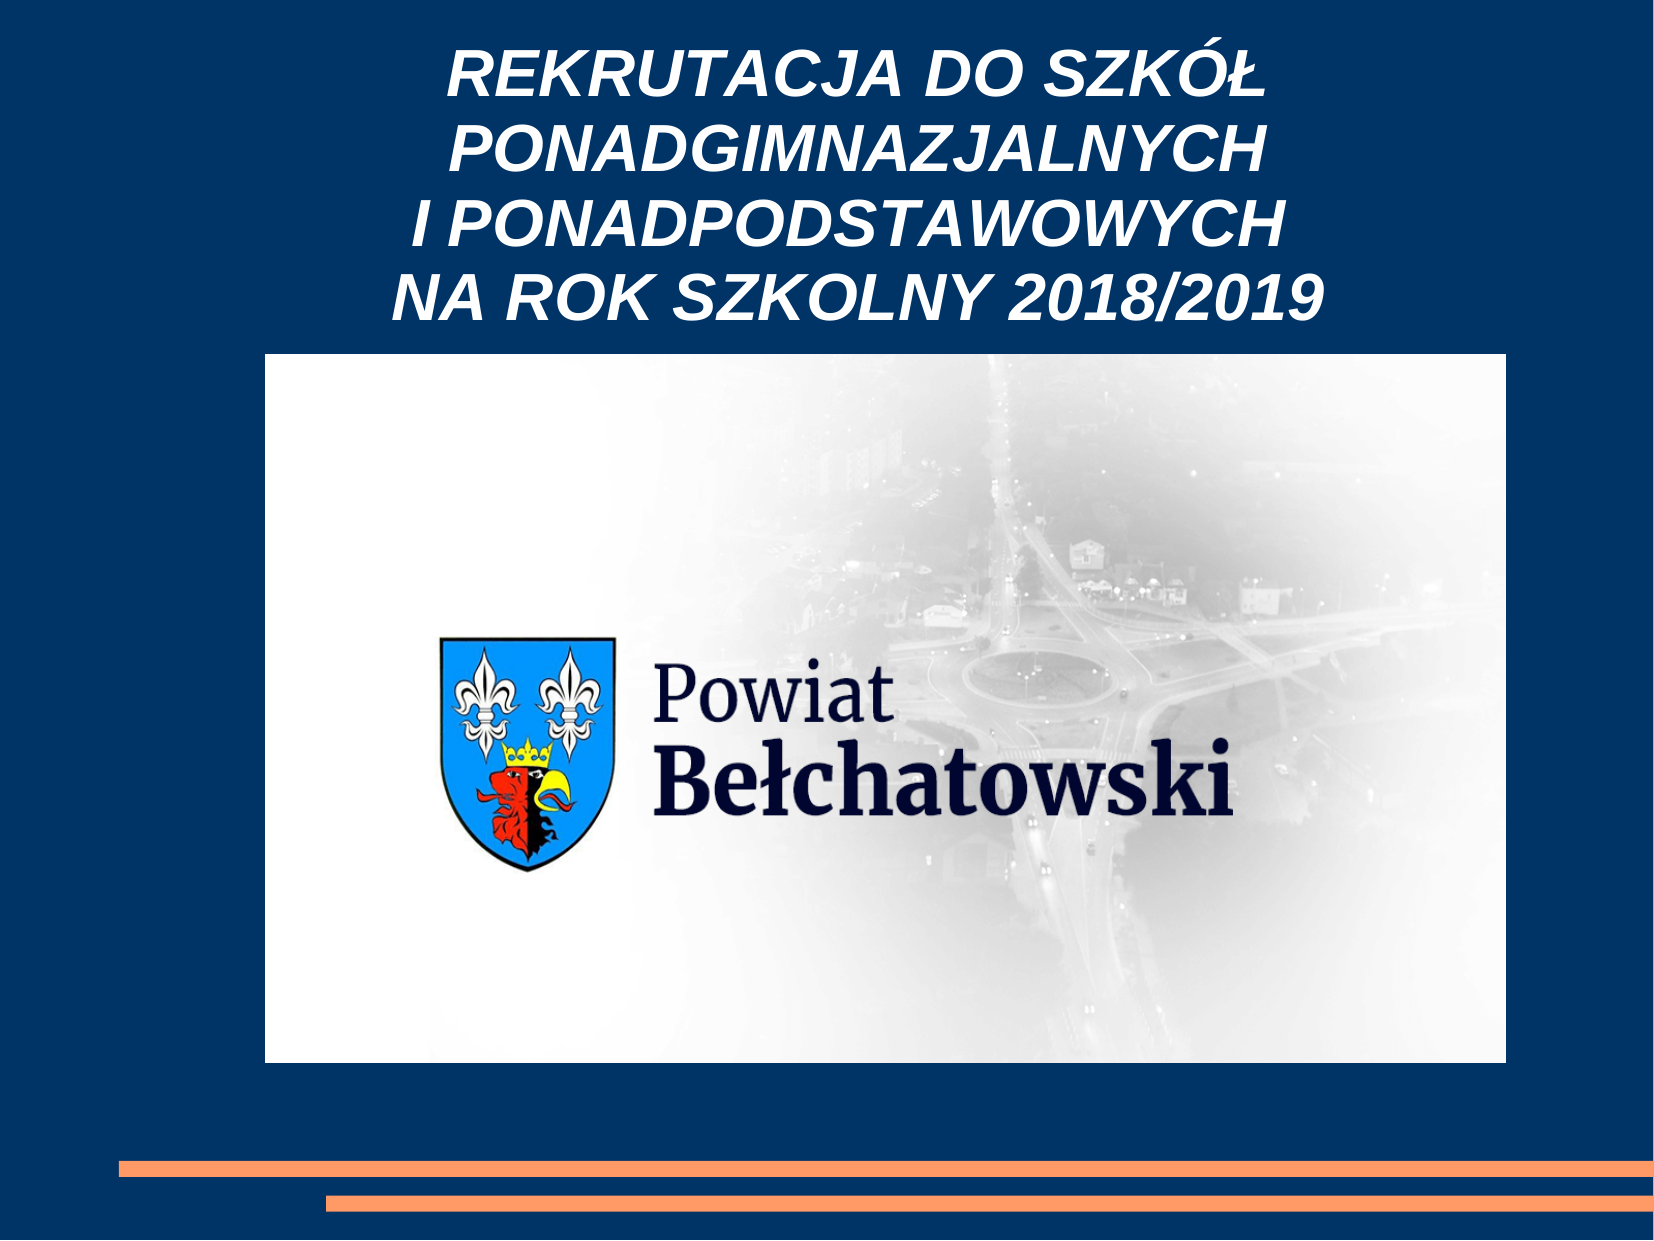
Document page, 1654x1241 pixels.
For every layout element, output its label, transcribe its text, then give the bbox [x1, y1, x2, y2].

picture [265, 354, 1506, 1063]
title REKRUTACJA DO SZKÓŁ PONADGIMNAZJALNYCH I PONADPODSTAWOWYCH NA ROK SZKOLNY 2018/2019 [121, 36, 1595, 336]
